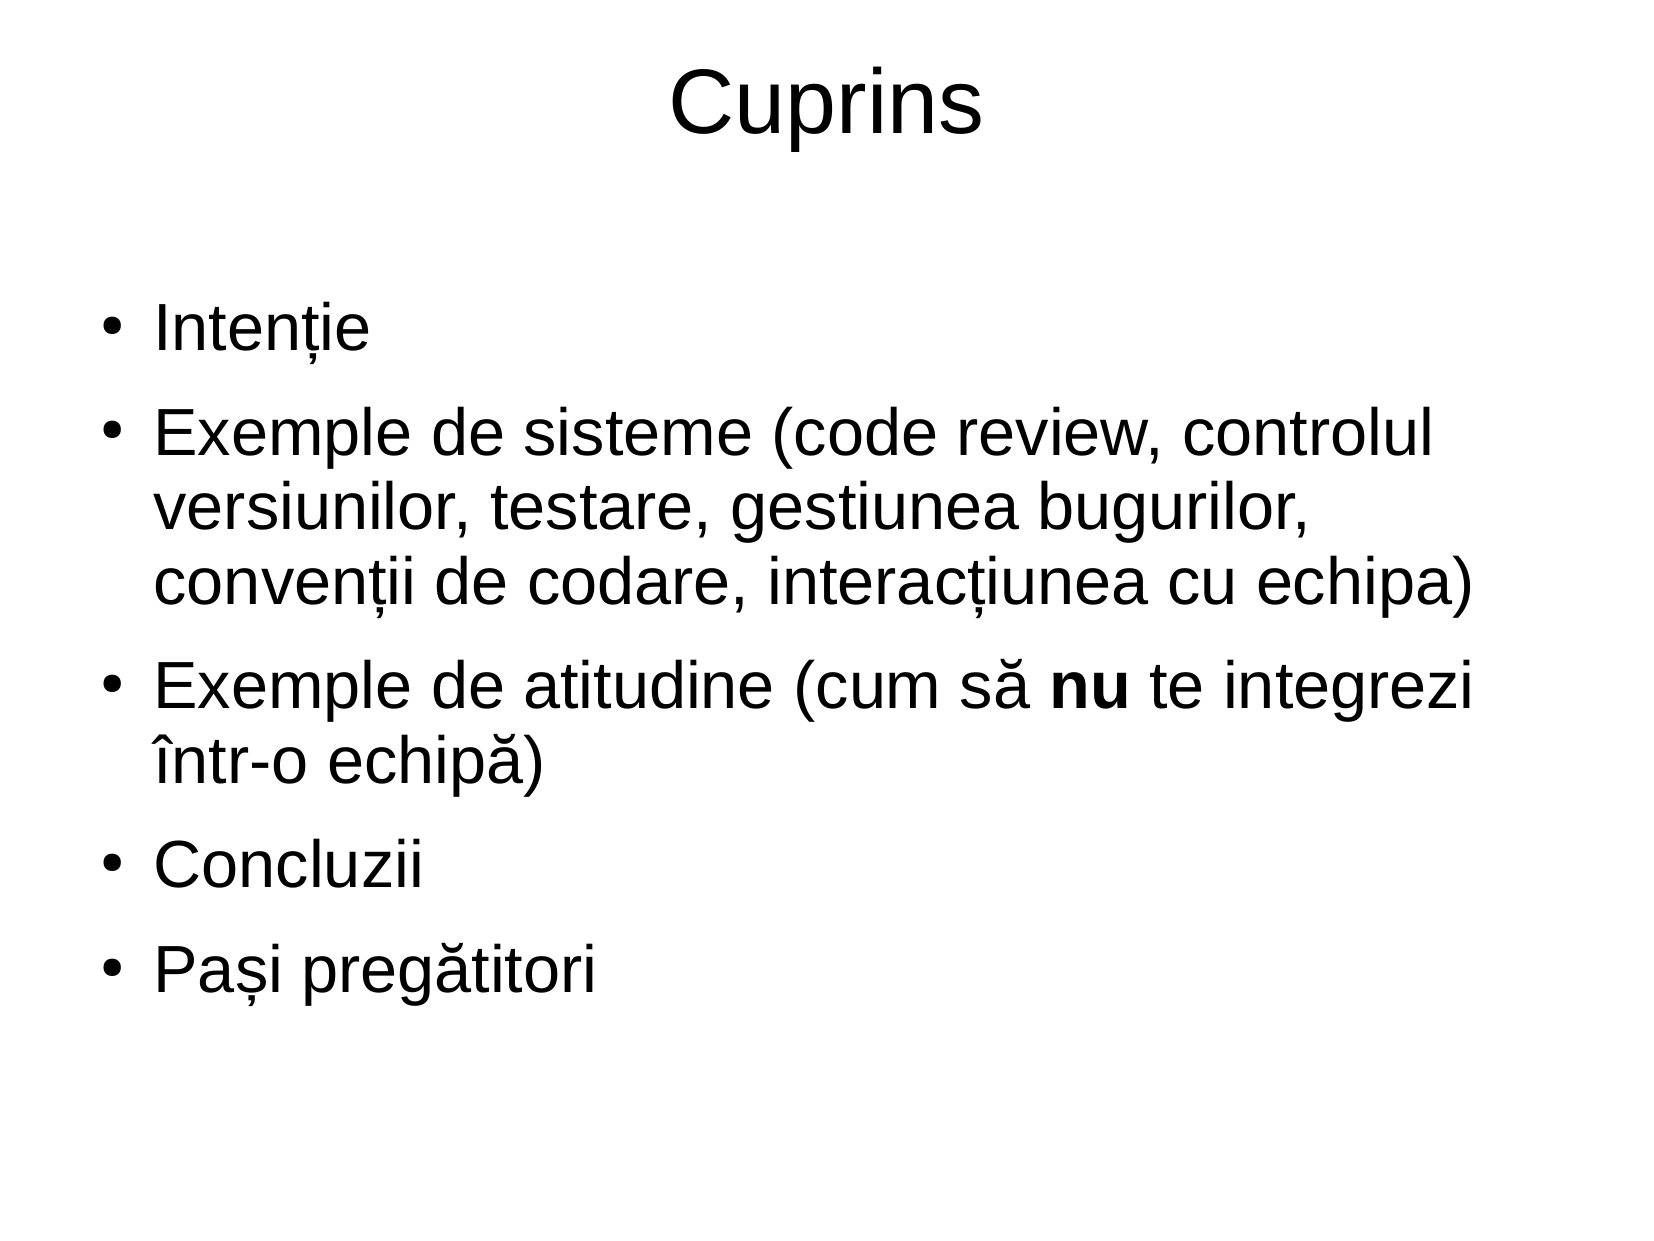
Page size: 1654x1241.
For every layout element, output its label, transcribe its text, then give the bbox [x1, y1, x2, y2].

list Intenție Exemple de sisteme (code review, controlul versiunilor, testare, gestiunea bugurilor, convenții de codare, interacțiunea cu echipa) Exemple de atitudine (cum să nu te integrezi într-o echipă) Concluzii Pași pregătitori [82, 290, 1571, 1109]
title Cuprins [82, 49, 1571, 257]
